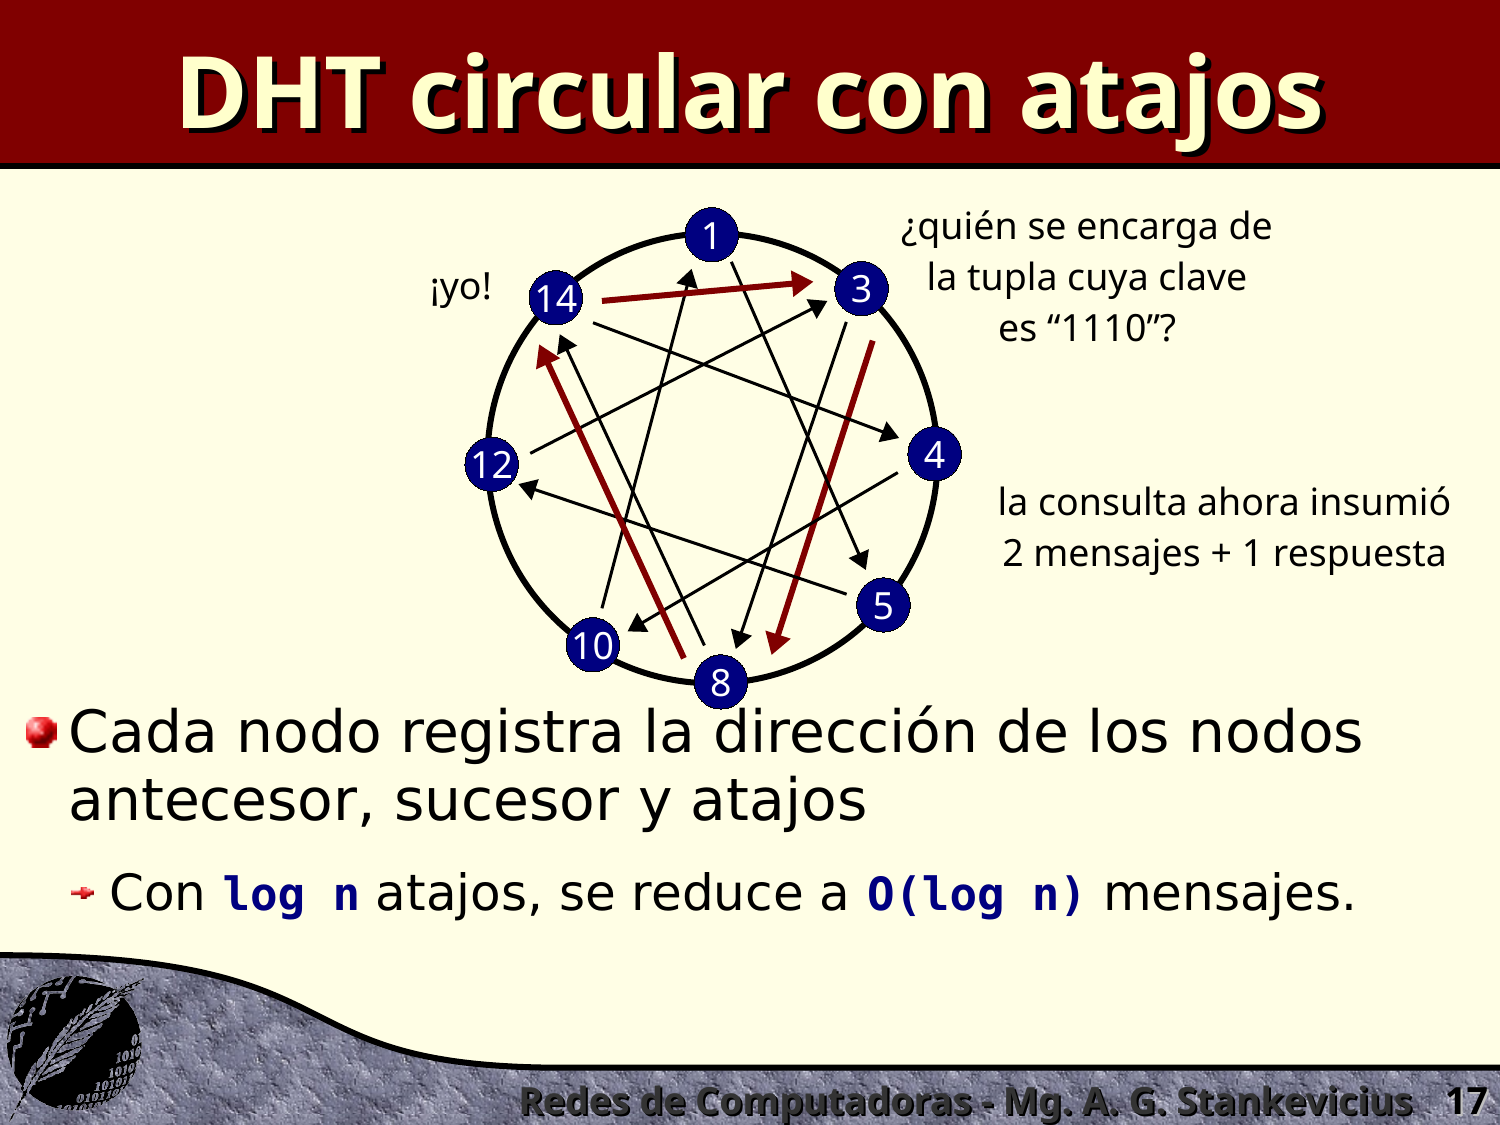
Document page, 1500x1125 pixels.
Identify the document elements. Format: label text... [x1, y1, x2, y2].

text_box 1 [684, 207, 739, 262]
title DHT circular con atajos [15, 5, 1485, 160]
text_box 10 [566, 617, 620, 672]
picture [1047, 1100, 1054, 1110]
text_box ¿quién se encarga de la tupla cuya clave es “1110”? [886, 192, 1277, 364]
text_box ¡yo! [415, 252, 502, 320]
list Cada nodo registra la dirección de los nodos antecesor, sucesor y atajos Con log n atajos, se reduce a O(log n) mensajes. [492, 238, 933, 679]
picture [0, 959, 1500, 1125]
text_box 12 [464, 437, 519, 492]
text_box 4 [907, 426, 962, 481]
picture [790, 1100, 795, 1110]
text_box 8 [694, 654, 748, 710]
text_box 3 [834, 261, 886, 316]
text_box 5 [856, 577, 911, 633]
list Cada nodo registra la dirección de los nodos antecesor, sucesor y atajos Con log n atajos, se reduce a O(log n) mensajes. [11, 192, 1486, 923]
text_box la consulta ahora insumió 2 mensajes + 1 respuesta [983, 467, 1449, 588]
text_box 14 [529, 270, 583, 325]
